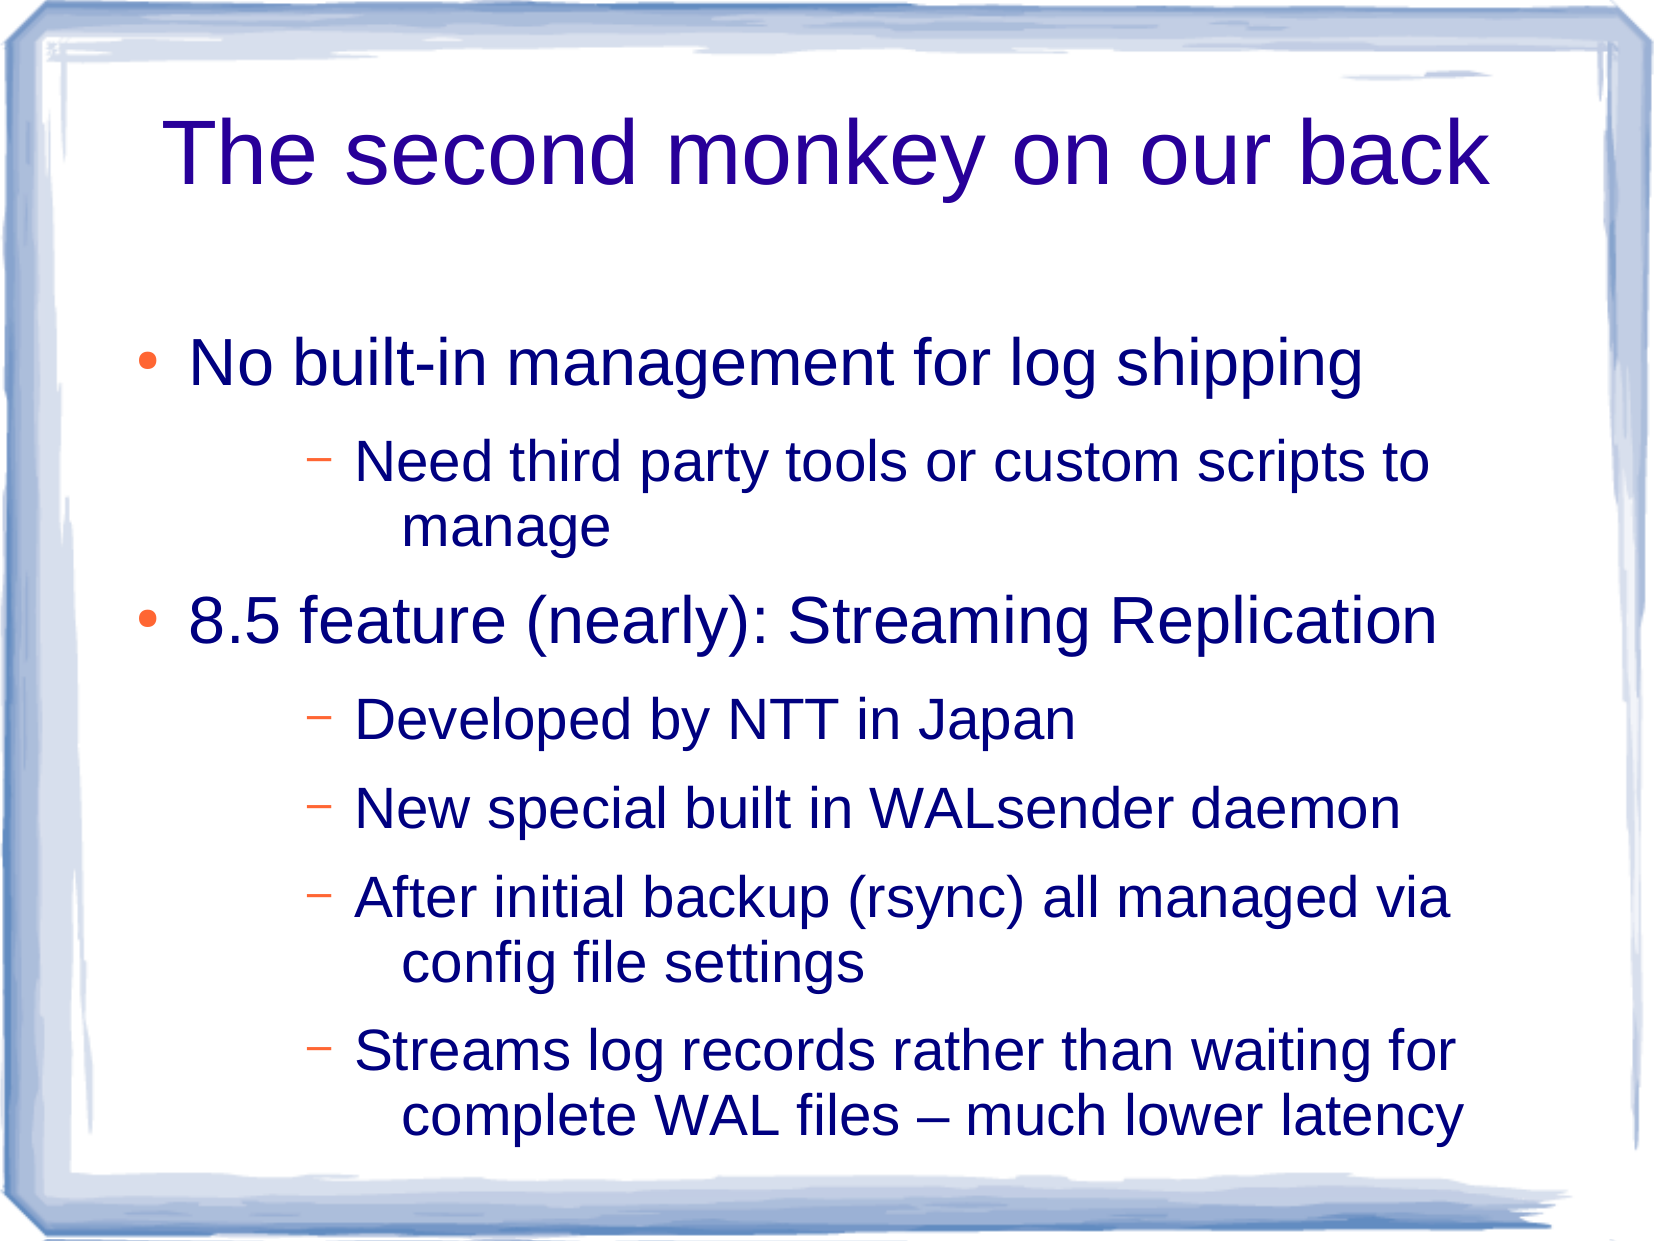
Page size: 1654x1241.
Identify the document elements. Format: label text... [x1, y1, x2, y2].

picture [0, 0, 1654, 1241]
list No built-in management for log shipping Need third party tools or custom scripts to manage 8.5 feature (nearly): Streaming Replication Developed by NTT in Japan New special built in WALsender daemon After initial backup (rsync) all managed via config file settings Streams log records rather than waiting for complete WAL files – much lower latency [118, 324, 1571, 1149]
title The second monkey on our back [82, 56, 1571, 250]
